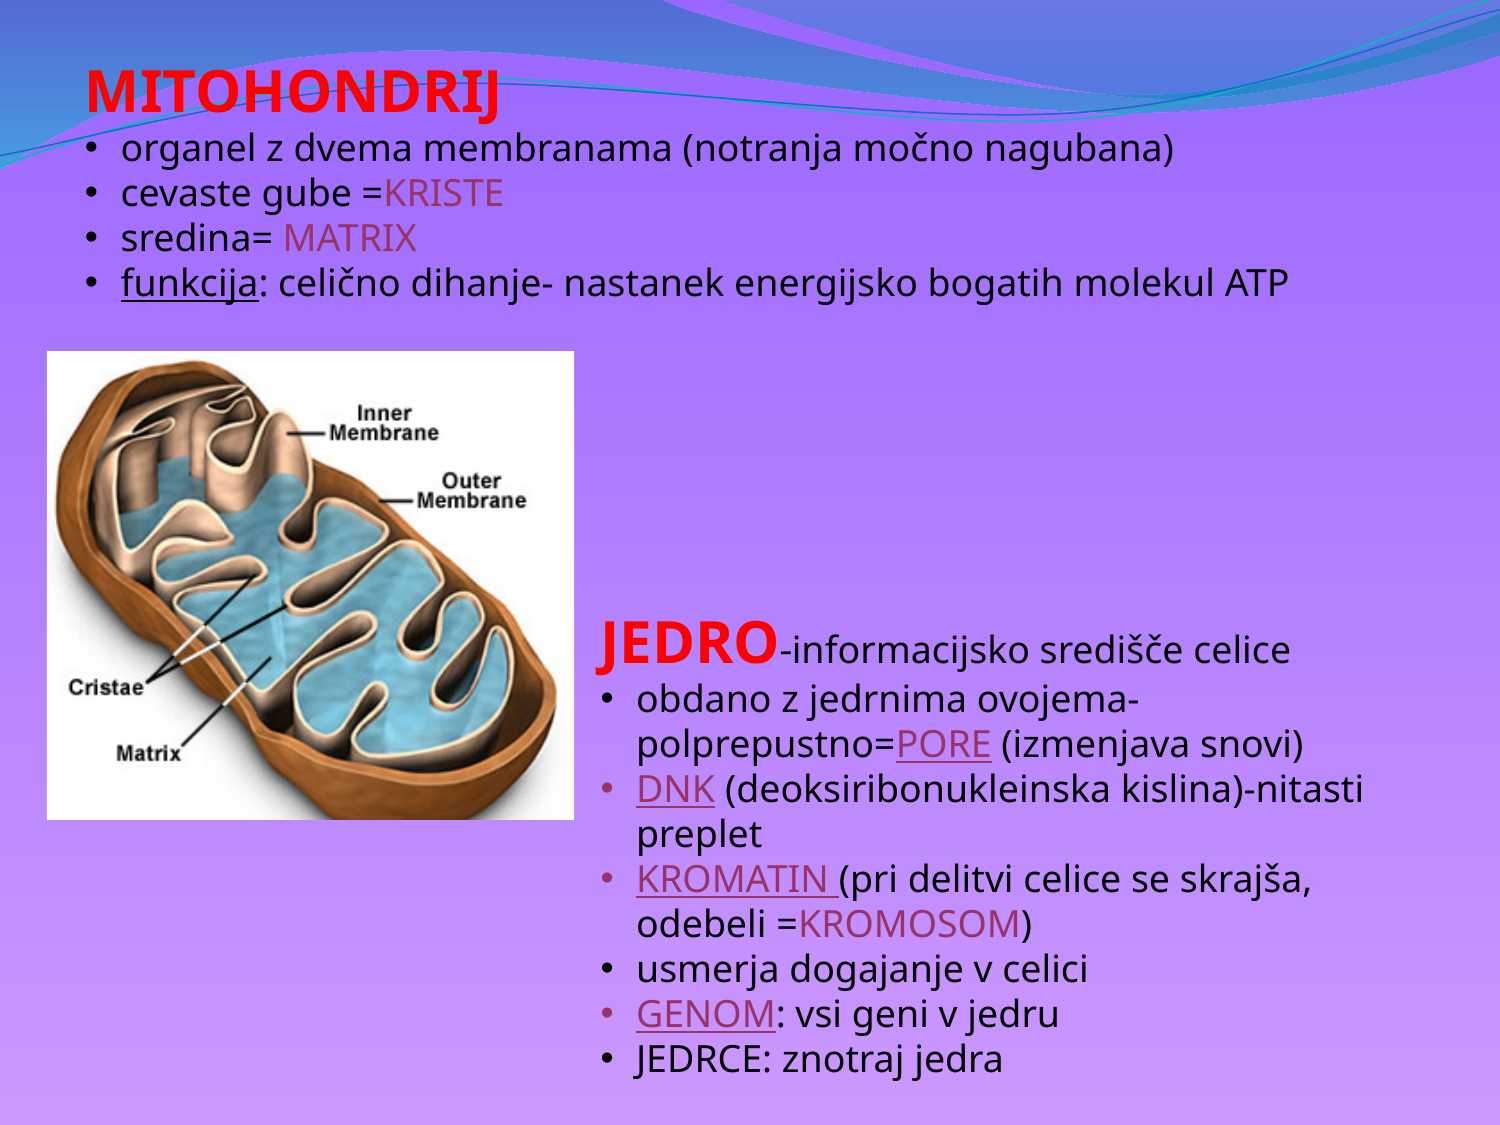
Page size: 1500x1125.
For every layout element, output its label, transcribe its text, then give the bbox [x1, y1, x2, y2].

picture [46, 351, 575, 820]
text_box JEDRO-informacijsko središče celice obdano z jedrnima ovojema-polprepustno=PORE (izmenjava snovi) DNK (deoksiribonukleinska kislina)-nitasti preplet KROMATIN (pri delitvi celice se skrajša, odebeli =KROMOSOM) usmerja dogajanje v celici GENOM: vsi geni v jedru JEDRCE: znotraj jedra [585, 597, 1453, 1088]
text_box MITOHONDRIJ organel z dvema membranama (notranja močno nagubana) cevaste gube =KRISTE sredina= MATRIX funkcija: celično dihanje- nastanek energijsko bogatih molekul ATP [70, 46, 1325, 312]
